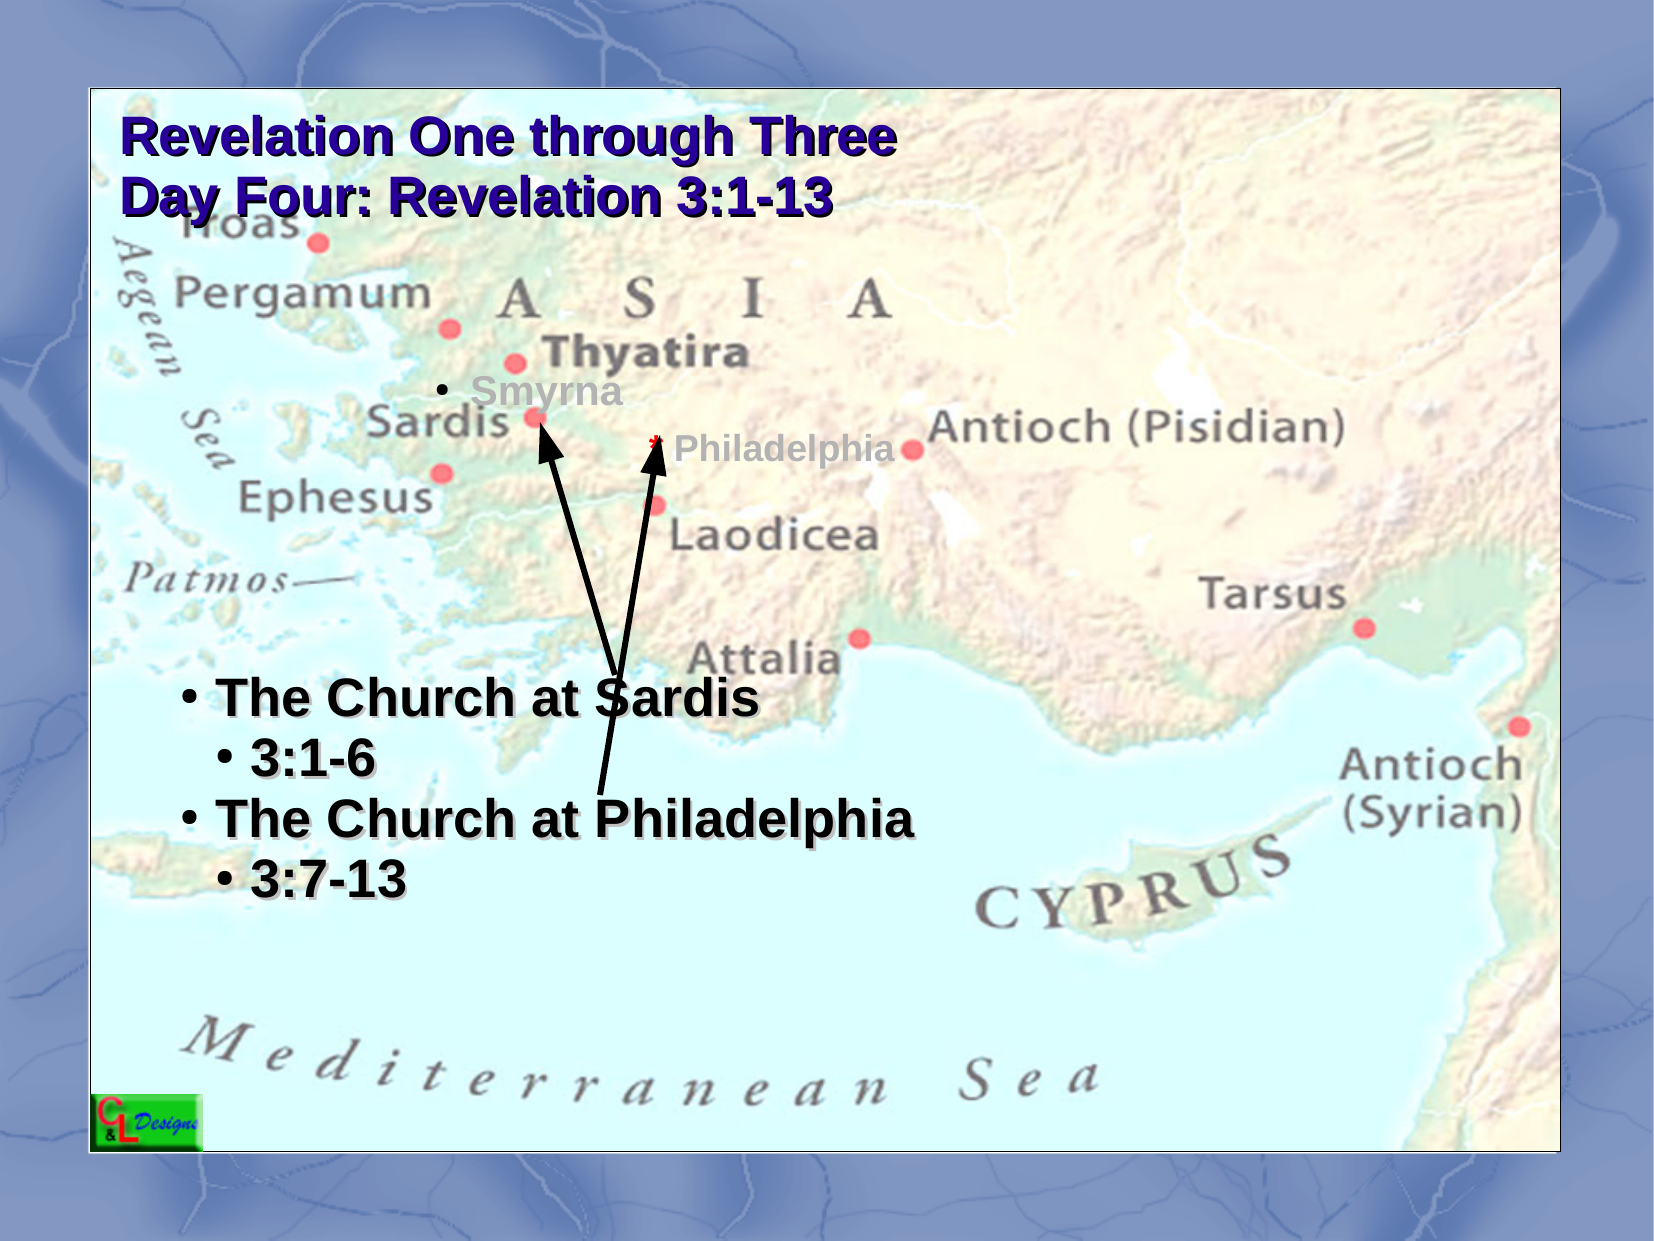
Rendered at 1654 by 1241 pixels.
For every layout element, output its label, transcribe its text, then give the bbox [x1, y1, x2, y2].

picture [0, 0, 1654, 1241]
text_box The Church at Sardis 3:1-6 The Church at Philadelphia 3:7-13 [165, 660, 1546, 923]
text_box [136, 281, 871, 372]
text_box Smyrna [420, 360, 691, 423]
text_box [885, 285, 1561, 886]
title Revelation One through Three Day Four: Revelation 3:1-13 [119, 90, 1081, 303]
text_box * Philadelphia [634, 420, 946, 479]
